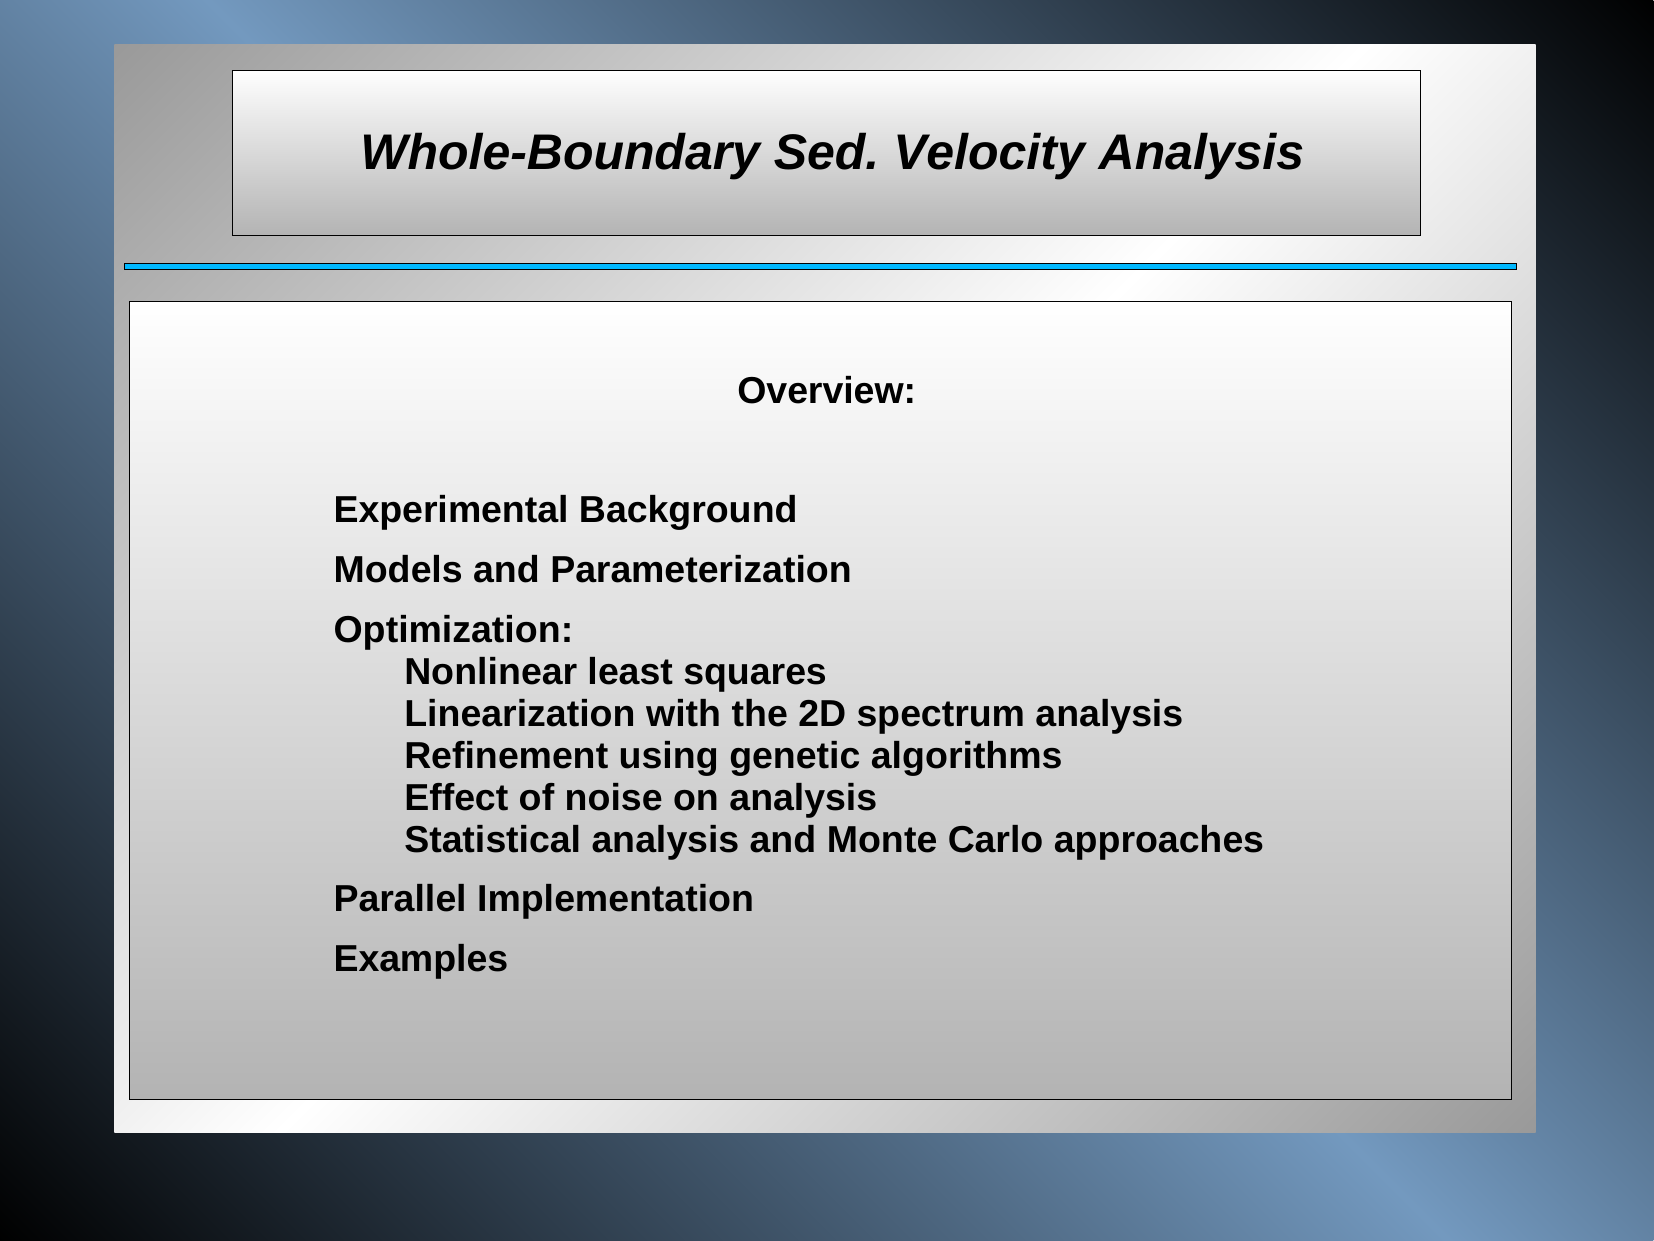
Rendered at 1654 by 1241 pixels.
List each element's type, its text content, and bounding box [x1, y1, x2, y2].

text_box Overview: Experimental Background Models and Parameterization Optimization: Nonlinear least squares Linearization with the 2D spectrum analysis Refinement using genetic algorithms Effect of noise on analysis Statistical analysis and Monte Carlo approaches Parallel Implementation Examples [333, 369, 1321, 1040]
text_box [232, 70, 1421, 236]
text_box [129, 301, 1512, 1100]
text_box [124, 263, 1517, 270]
text_box Whole-Boundary Sed. Velocity Analysis [280, 124, 1385, 187]
